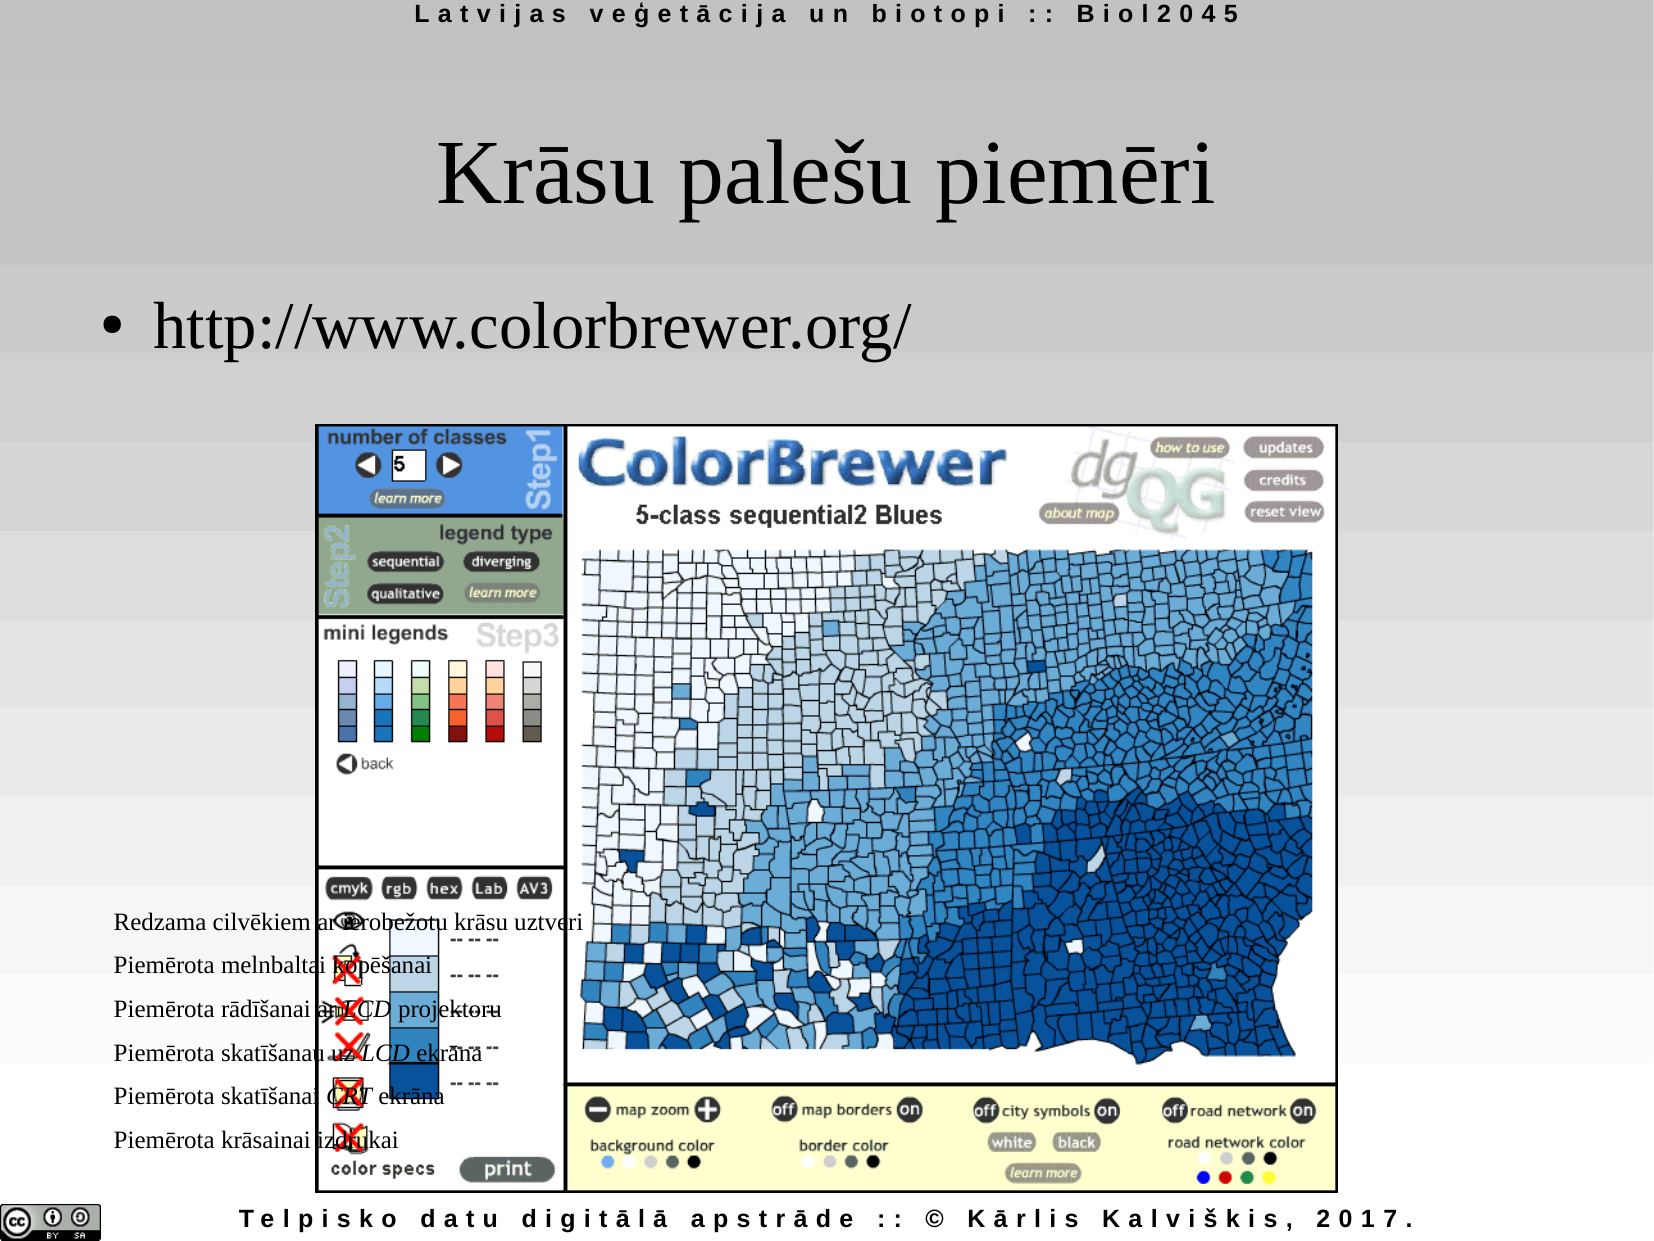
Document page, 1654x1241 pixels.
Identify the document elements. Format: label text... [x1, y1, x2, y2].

text_box Piemērota rādīšanai ar LCD projektoru [113, 995, 503, 1024]
picture [0, 0, 1654, 1241]
text_box Piemērota skatīšanau uz LCD ekrāna [113, 1039, 483, 1067]
text_box Piemērota skatīšanai CRT ekrāna [113, 1082, 445, 1111]
title Krāsu palešu piemēri [29, 49, 1625, 296]
text_box Piemērota krāsainai izdrukai [113, 1126, 400, 1155]
text_box Piemērota melnbaltai kopēšanai [113, 951, 433, 980]
list http://www.colorbrewer.org/ [82, 289, 1571, 1113]
text_box Redzama cilvēkiem ar ierobežotu krāsu uztveri [113, 907, 585, 936]
